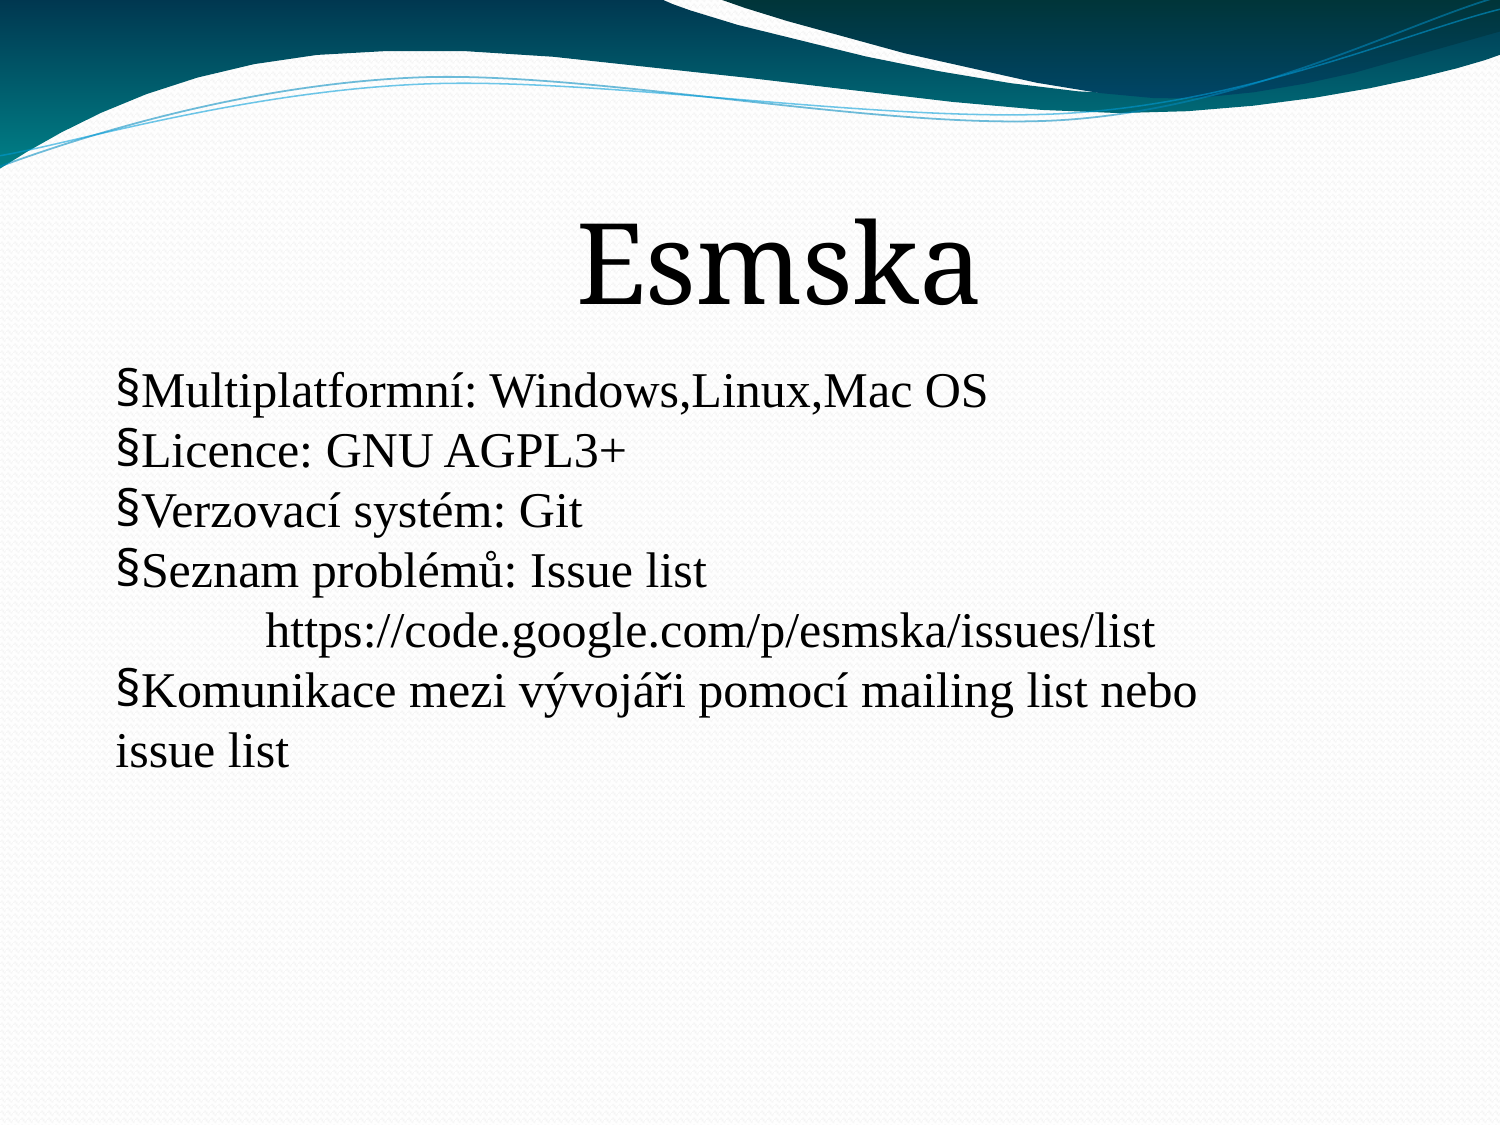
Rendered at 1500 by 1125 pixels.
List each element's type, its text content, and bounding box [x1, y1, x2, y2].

text_box Multiplatformní: Windows,Linux,Mac OS Licence: GNU AGPL3+ Verzovací systém: Git Seznam problémů: Issue list https://code.google.com/p/esmska/issues/list Komunikace mezi vývojáři pomocí mailing list nebo issue list [100, 349, 1306, 1125]
text_box Esmska [183, 184, 1377, 336]
